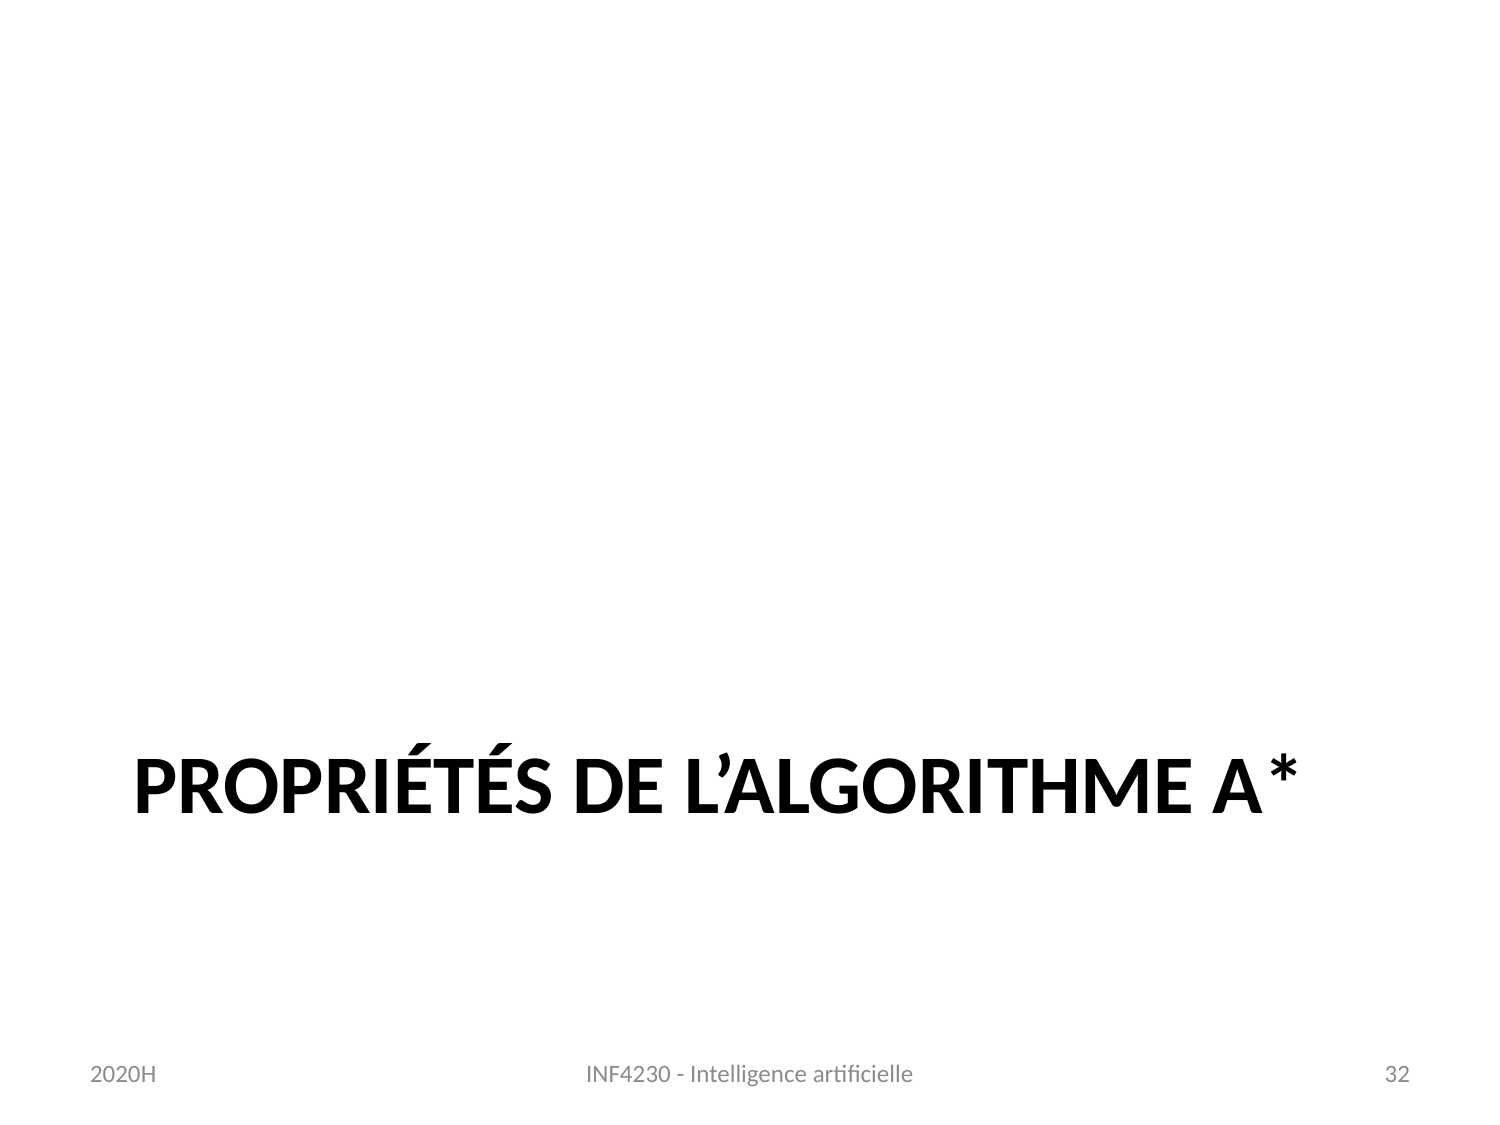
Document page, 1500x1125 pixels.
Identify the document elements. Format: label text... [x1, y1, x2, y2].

footer INF4230 - Intelligence artificielle [512, 1042, 988, 1103]
slide_number <numéro> [1074, 1042, 1425, 1103]
slide_number 2020H [75, 1042, 425, 1103]
title Propriétés de l’algorithme A* [118, 722, 1394, 947]
